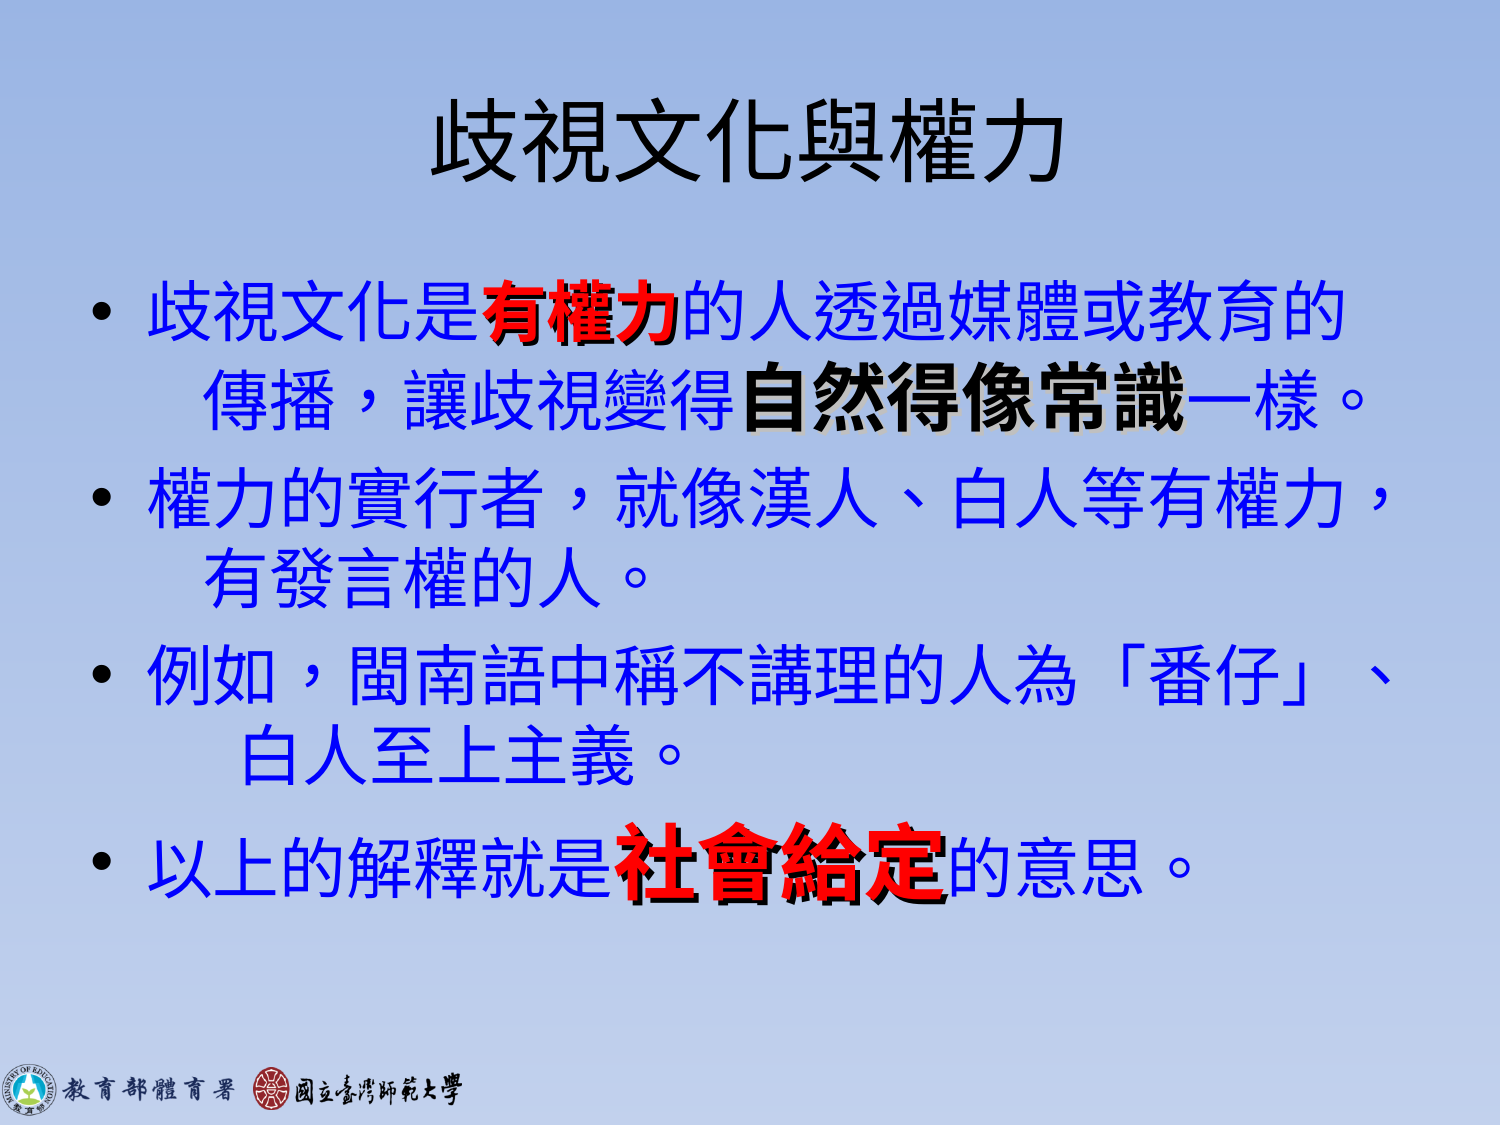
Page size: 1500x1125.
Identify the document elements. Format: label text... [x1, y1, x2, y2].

title 歧視文化與權力 [75, 45, 1426, 233]
list 歧視文化是有權力的人透過媒體或教育的傳播，讓歧視變得自然得像常識一樣。 權力的實行者，就像漢人、白人等有權力，有發言權的人。 例如，閩南語中稱不講理的人為「番仔」、 白人至上主義。 以上的解釋就是社會給定的意思。 [75, 262, 1426, 1005]
